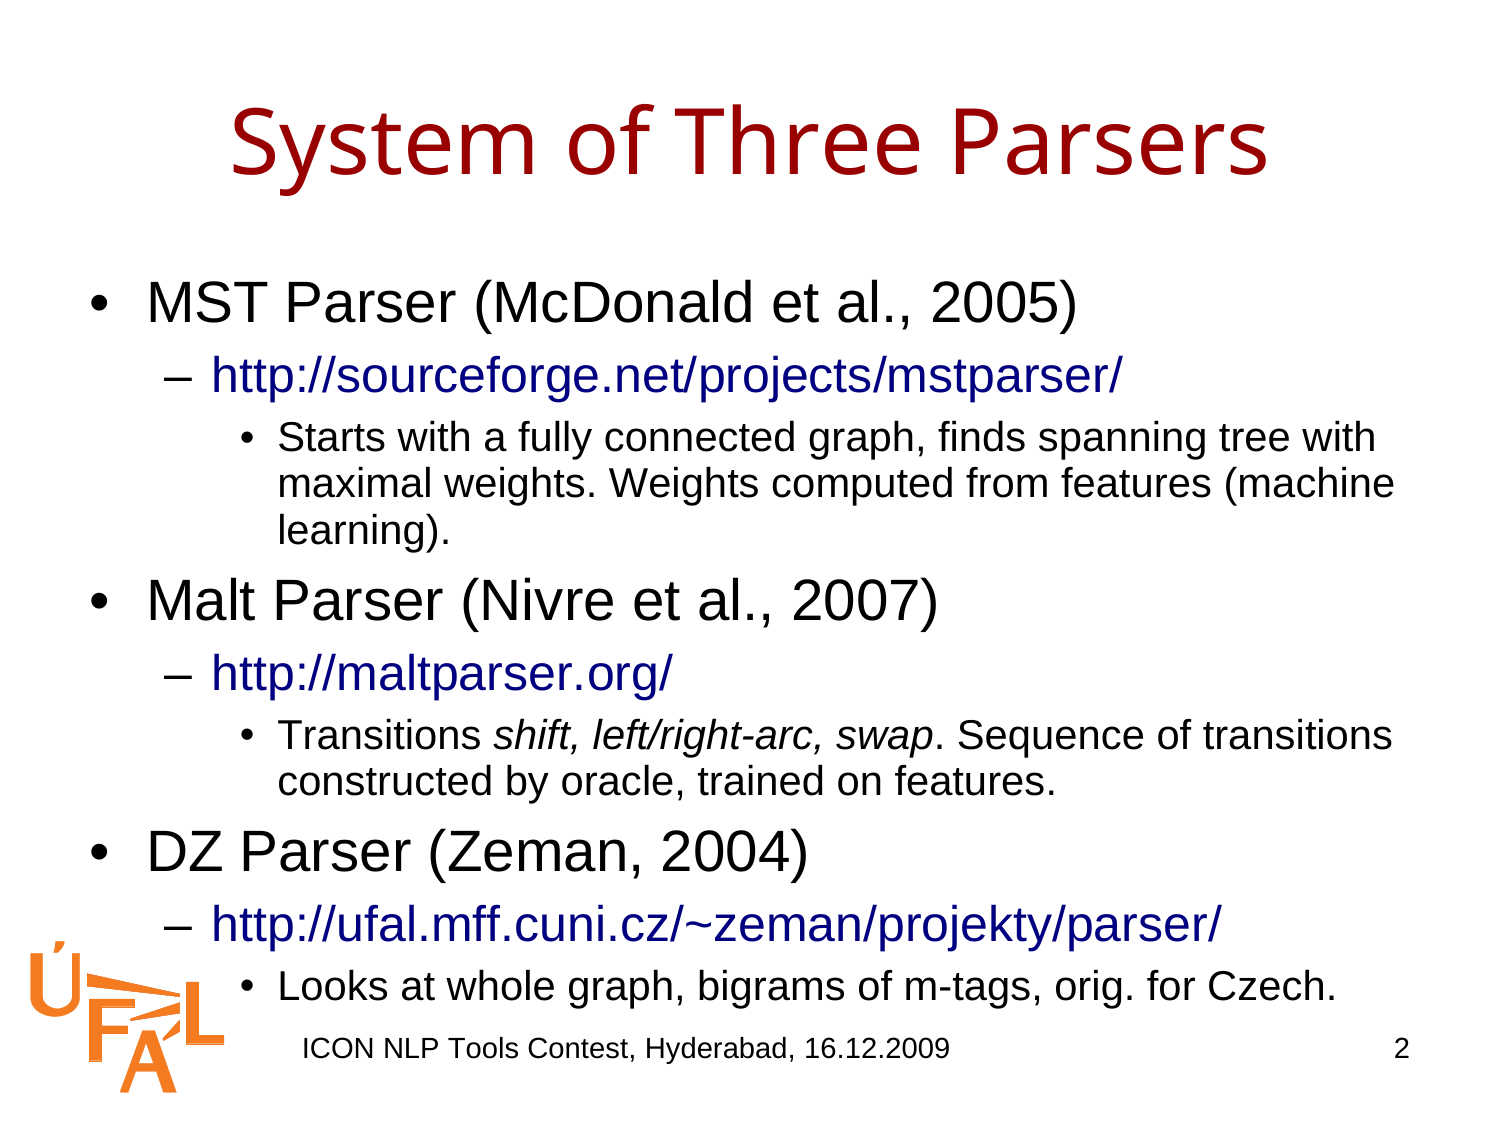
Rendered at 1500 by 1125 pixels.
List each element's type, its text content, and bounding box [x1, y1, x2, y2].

list MST Parser (McDonald et al., 2005) http://sourceforge.net/projects/mstparser/ Starts with a fully connected graph, finds spanning tree with maximal weights. Weights computed from features (machine learning). Malt Parser (Nivre et al., 2007) http://maltparser.org/ Transitions shift, left/right-arc, swap. Sequence of transitions constructed by oracle, trained on features. DZ Parser (Zeman, 2004) http://ufal.mff.cuni.cz/~zeman/projekty/parser/ Looks at whole graph, bigrams of m-tags, orig. for Czech. [75, 262, 1426, 1018]
title System of Three Parsers [75, 45, 1426, 233]
